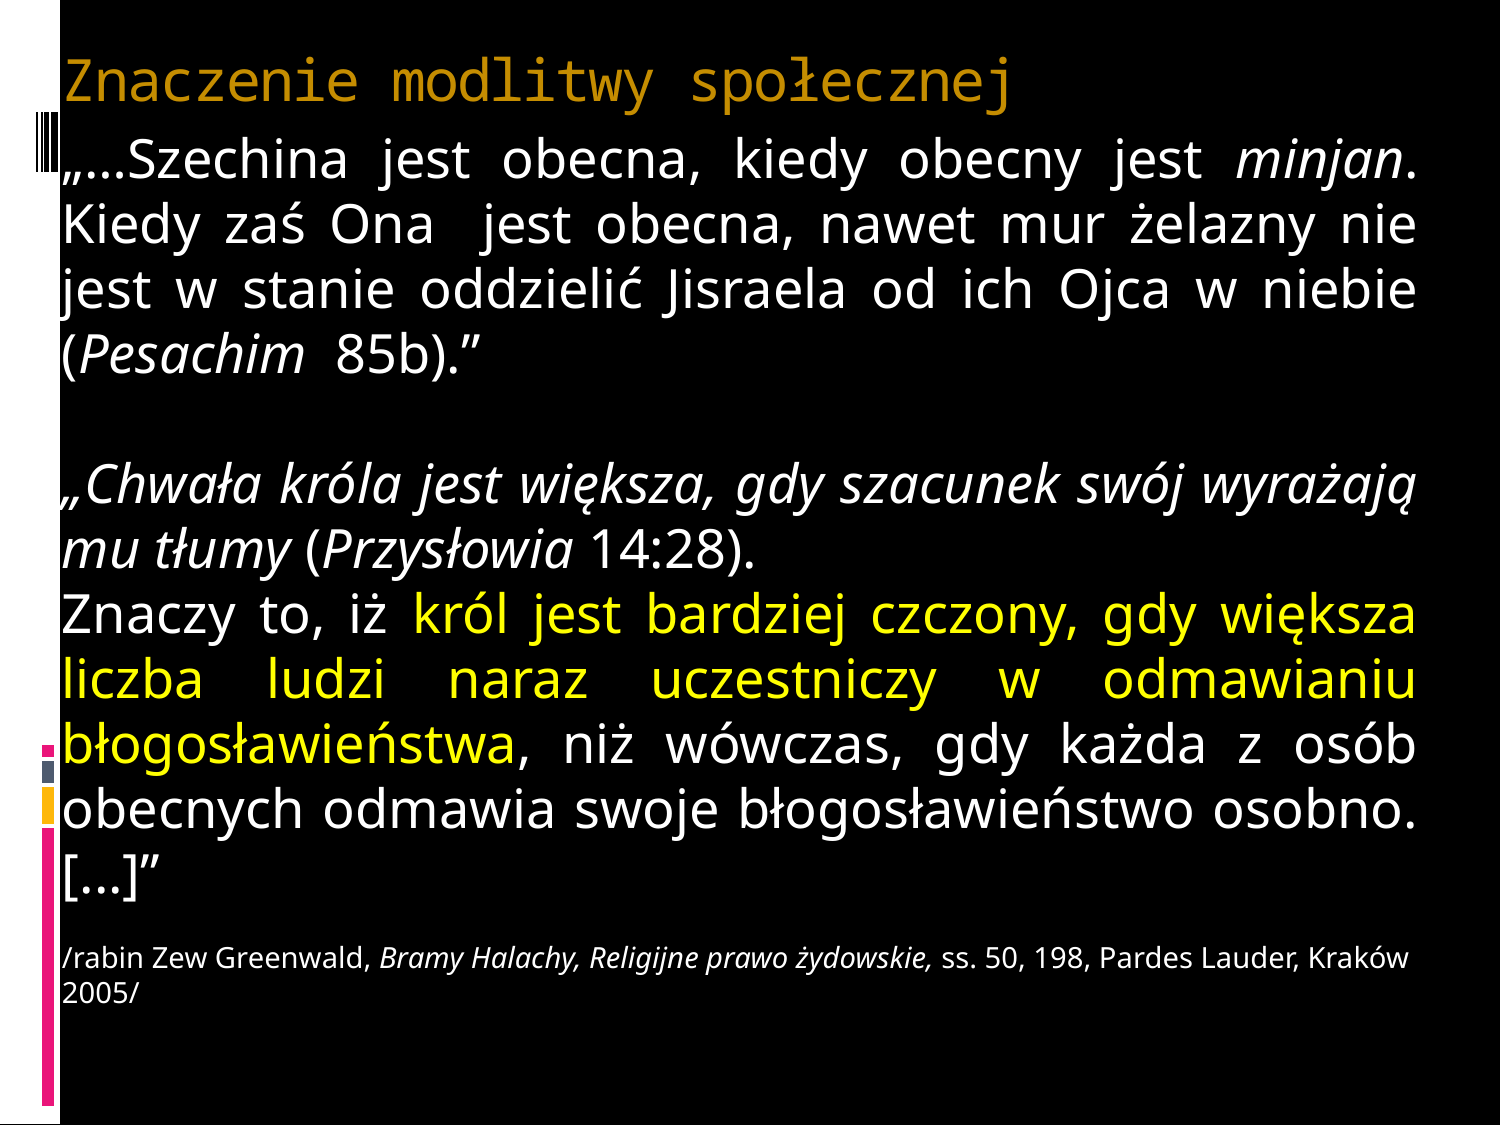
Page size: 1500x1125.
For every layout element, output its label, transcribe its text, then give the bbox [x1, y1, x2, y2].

text_box „…Szechina jest obecna, kiedy obecny jest minjan. Kiedy zaś Ona jest obecna, nawet mur żelazny nie jest w stanie oddzielić Jisraela od ich Ojca w niebie (Pesachim 85b).” „Chwała króla jest większa, gdy szacunek swój wyrażają mu tłumy (Przysłowia 14:28). Znaczy to, iż król jest bardziej czczony, gdy większa liczba ludzi naraz uczestniczy w odmawianiu błogosławieństwa, niż wówczas, gdy każda z osób obecnych odmawia swoje błogosławieństwo osobno. [...]” /rabin Zew Greenwald, Bramy Halachy, Religijne prawo żydowskie, ss. 50, 198, Pardes Lauder, Kraków 2005/ [46, 117, 1454, 1067]
title Znaczenie modlitwy społecznej [46, 35, 1442, 117]
